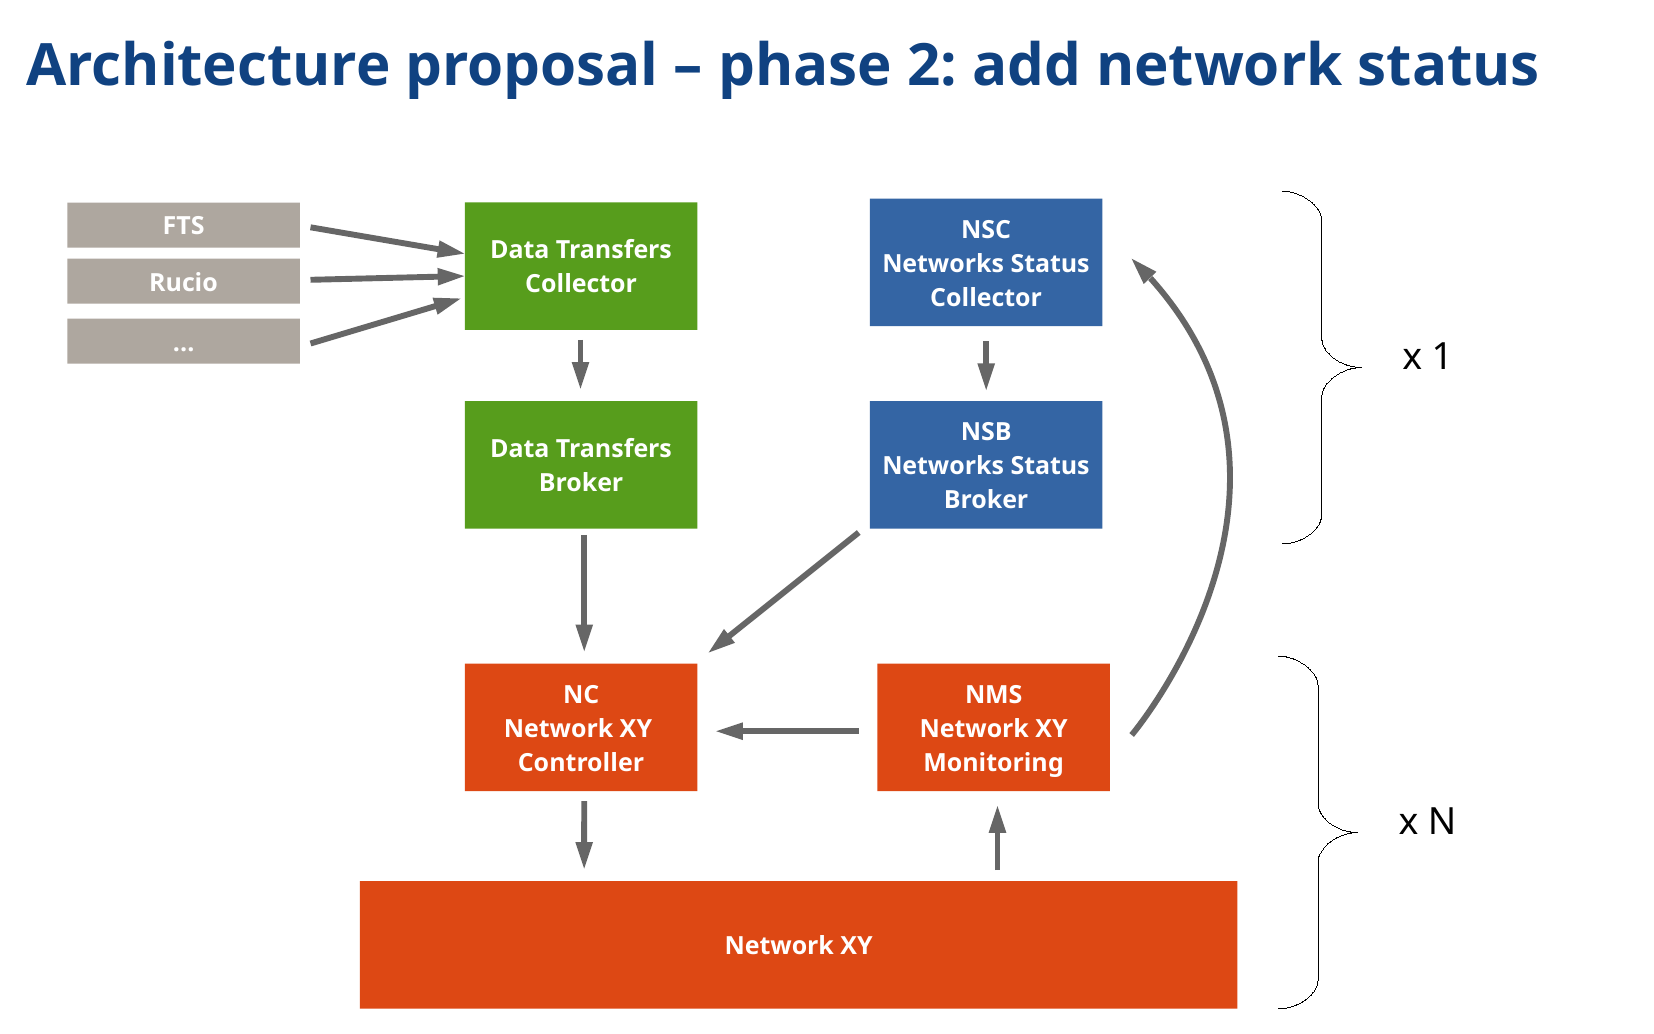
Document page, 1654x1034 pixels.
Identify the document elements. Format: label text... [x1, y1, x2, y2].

text_box Data Transfers Collector [464, 202, 698, 330]
title Architecture proposal – phase 2: add network status [26, 0, 1643, 158]
text_box NSB Networks Status Broker [869, 401, 1103, 529]
text_box ... [67, 318, 300, 364]
text_box x N [1383, 787, 1583, 854]
text_box FTS [67, 202, 300, 248]
text_box x 1 [1387, 322, 1587, 389]
text_box Rucio [67, 258, 300, 304]
text_box NMS Network XY Monitoring [877, 663, 1110, 792]
text_box NSC Networks Status Collector [869, 198, 1103, 327]
text_box Data Transfers Broker [464, 401, 698, 529]
text_box Network XY [359, 881, 1238, 1009]
text_box NC Network XY Controller [464, 663, 698, 792]
